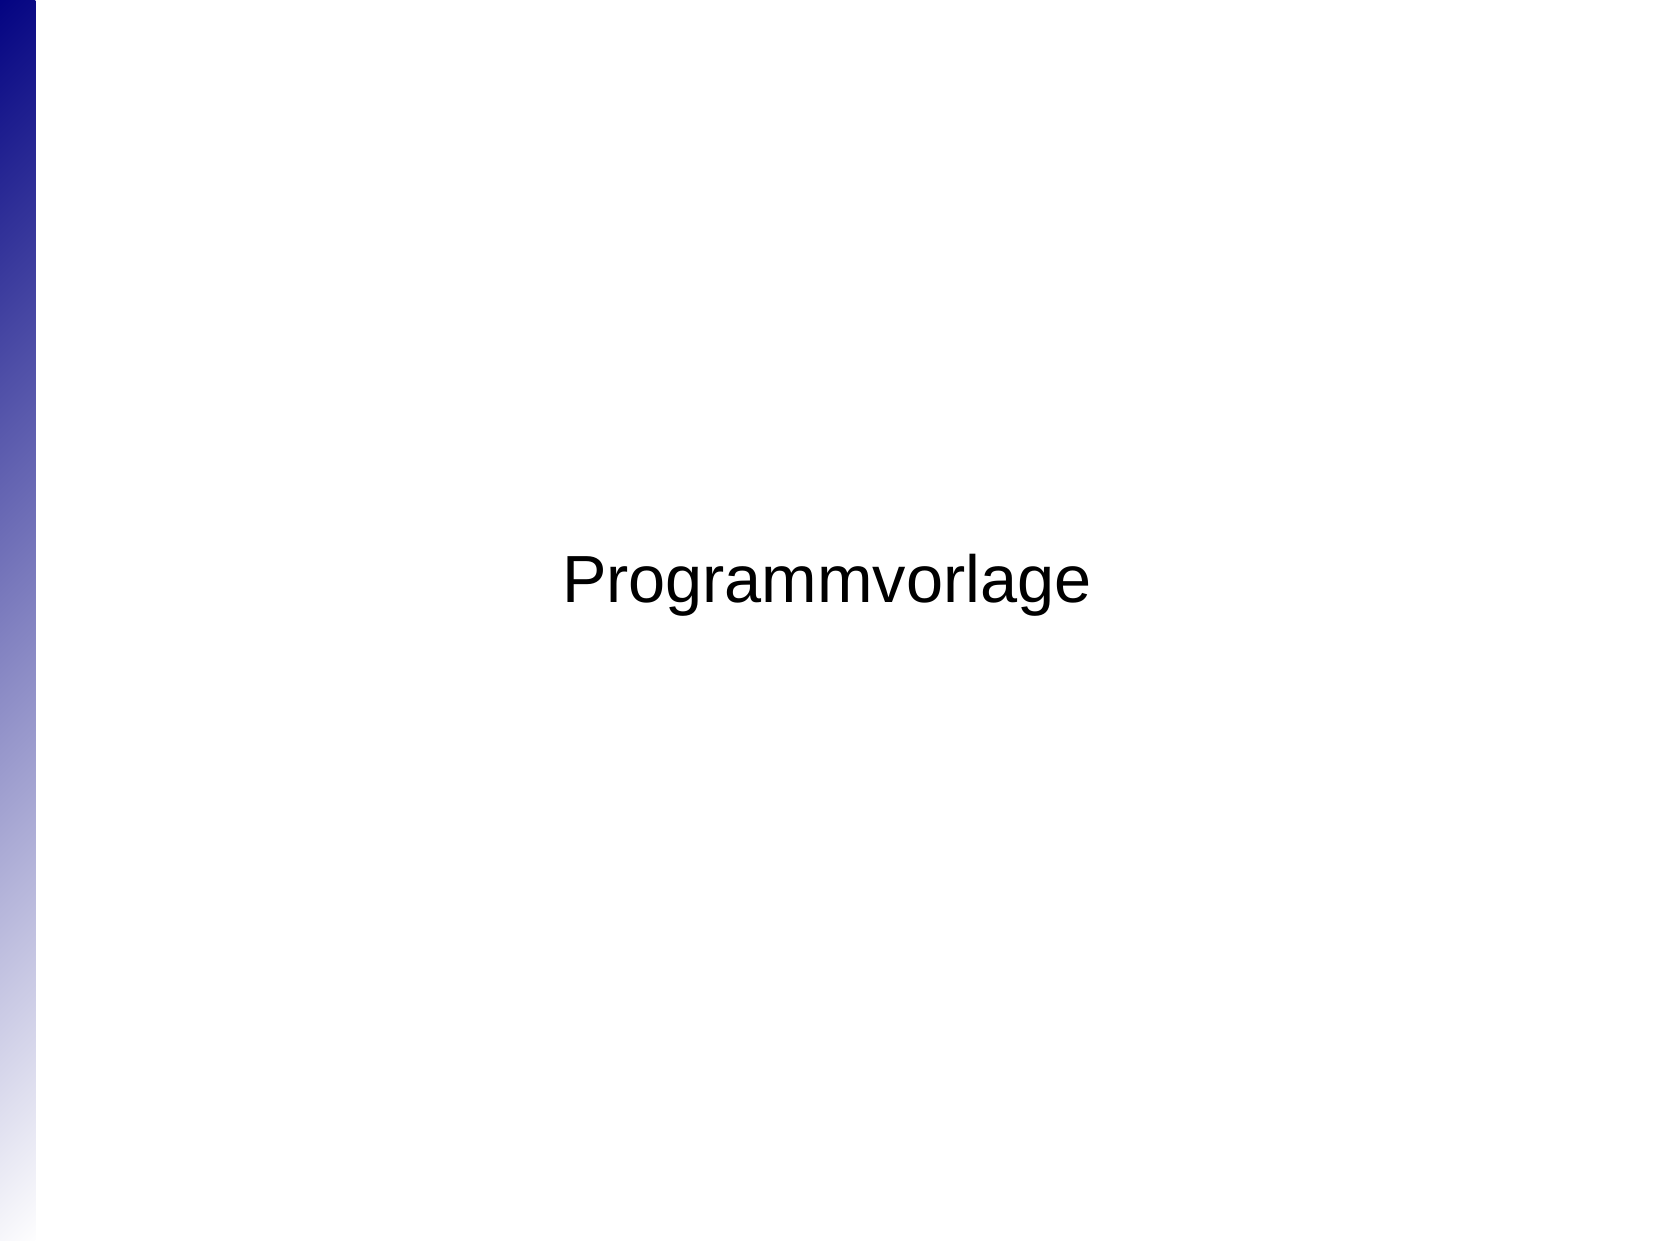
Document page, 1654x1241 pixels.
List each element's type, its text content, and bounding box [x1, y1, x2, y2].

subtitle Programmvorlage [82, 49, 1571, 1109]
